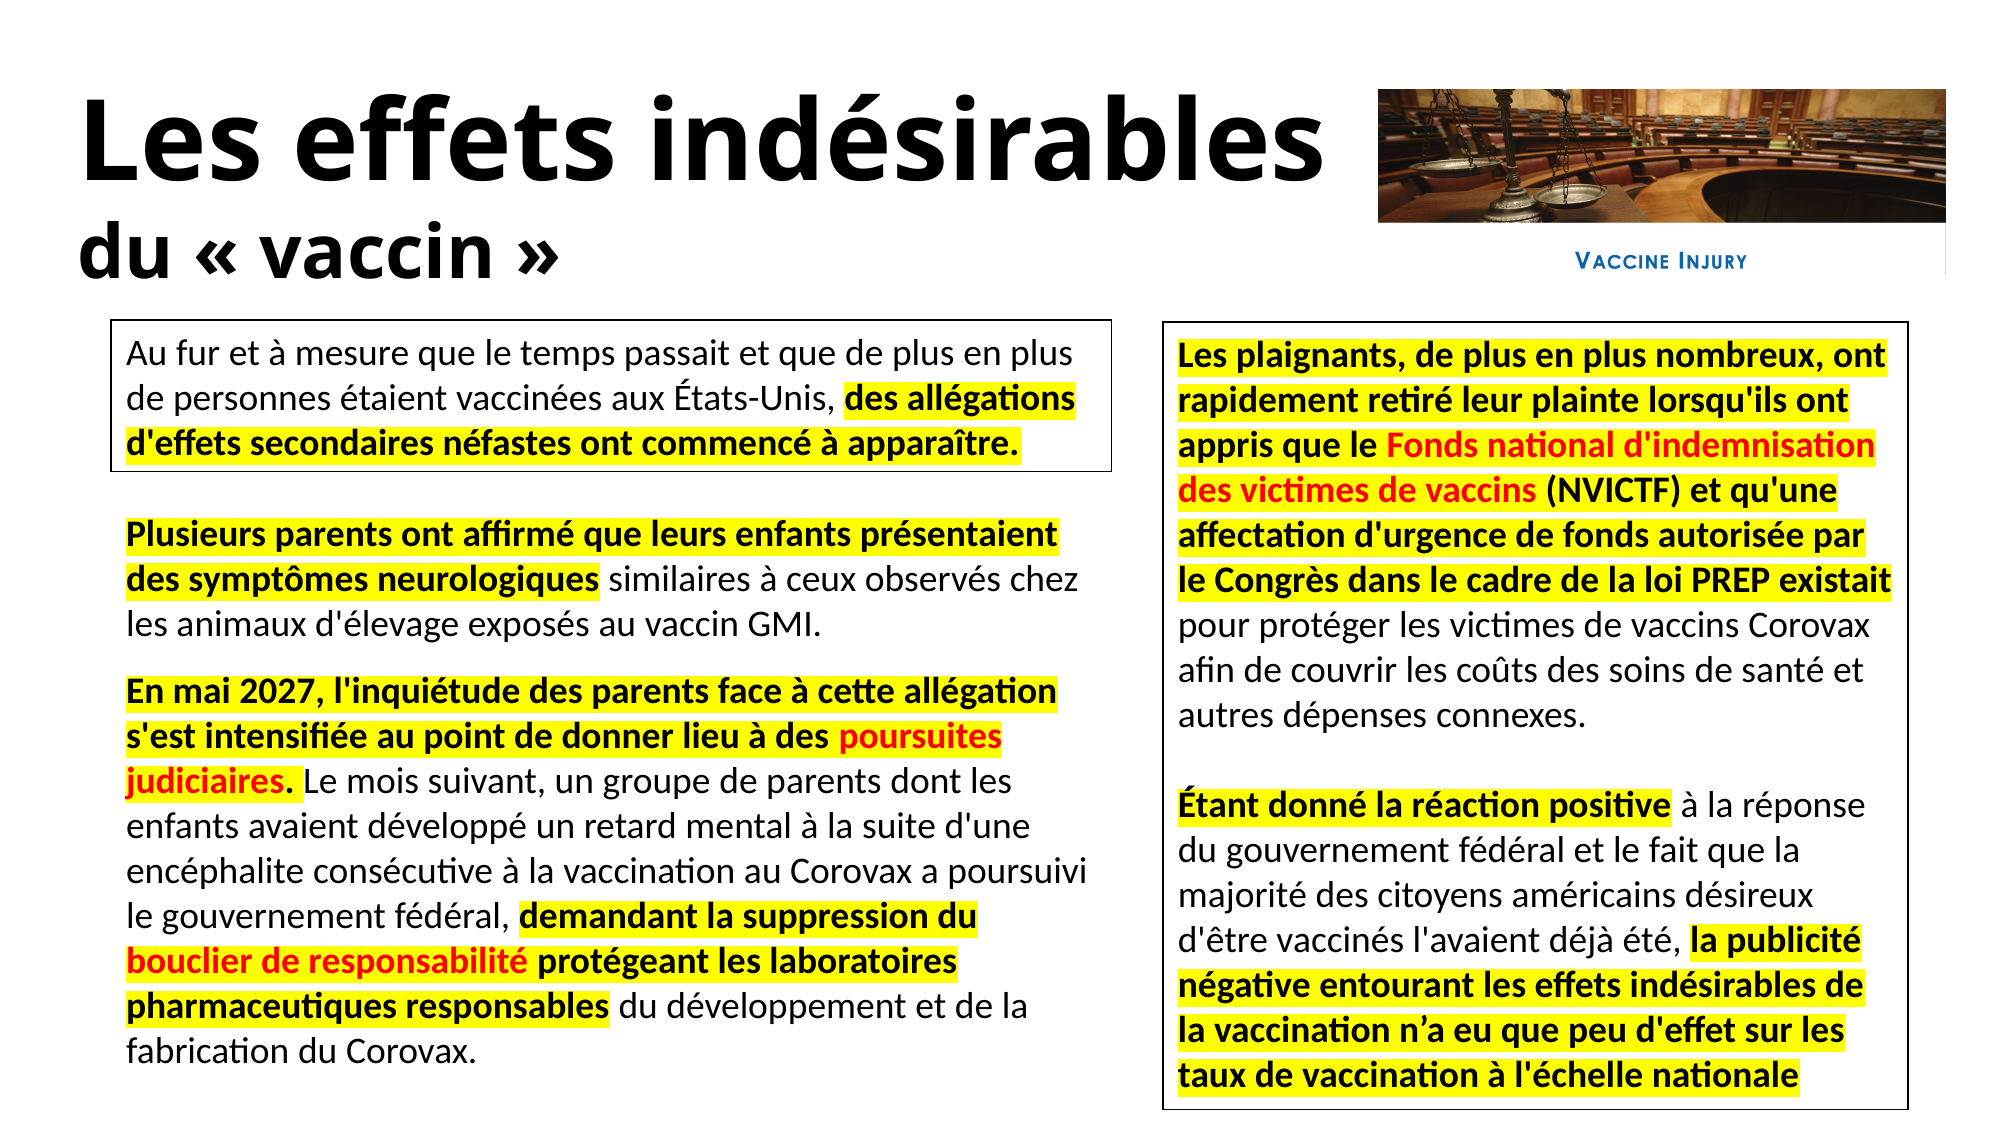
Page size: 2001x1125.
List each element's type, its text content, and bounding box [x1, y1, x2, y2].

text_box Les plaignants, de plus en plus nombreux, ont rapidement retiré leur plainte lorsqu'ils ont appris que le Fonds national d'indemnisation des victimes de vaccins (NVICTF) et qu'une affectation d'urgence de fonds autorisée par le Congrès dans le cadre de la loi PREP existait pour protéger les victimes de vaccins Corovax afin de couvrir les coûts des soins de santé et autres dépenses connexes. Étant donné la réaction positive à la réponse du gouvernement fédéral et le fait que la majorité des citoyens américains désireux d'être vaccinés l'avaient déjà été, la publicité négative entourant les effets indésirables de la vaccination n’a eu que peu d'effet sur les taux de vaccination à l'échelle nationale [1162, 322, 1909, 1110]
picture [1378, 89, 1946, 275]
text_box Au fur et à mesure que le temps passait et que de plus en plus de personnes étaient vaccinées aux États-Unis, des allégations d'effets secondaires néfastes ont commencé à apparaître. [111, 320, 1112, 472]
text_box Les effets indésirables du « vaccin » [62, 60, 1946, 304]
text_box Plusieurs parents ont affirmé que leurs enfants présentaient des symptômes neurologiques similaires à ceux observés chez les animaux d'élevage exposés au vaccin GMI. En mai 2027, l'inquiétude des parents face à cette allégation s'est intensifiée au point de donner lieu à des poursuites judiciaires. Le mois suivant, un groupe de parents dont les enfants avaient développé un retard mental à la suite d'une encéphalite consécutive à la vaccination au Corovax a poursuivi le gouvernement fédéral, demandant la suppression du bouclier de responsabilité protégeant les laboratoires pharmaceutiques responsables du développement et de la fabrication du Corovax. [111, 501, 1112, 1085]
